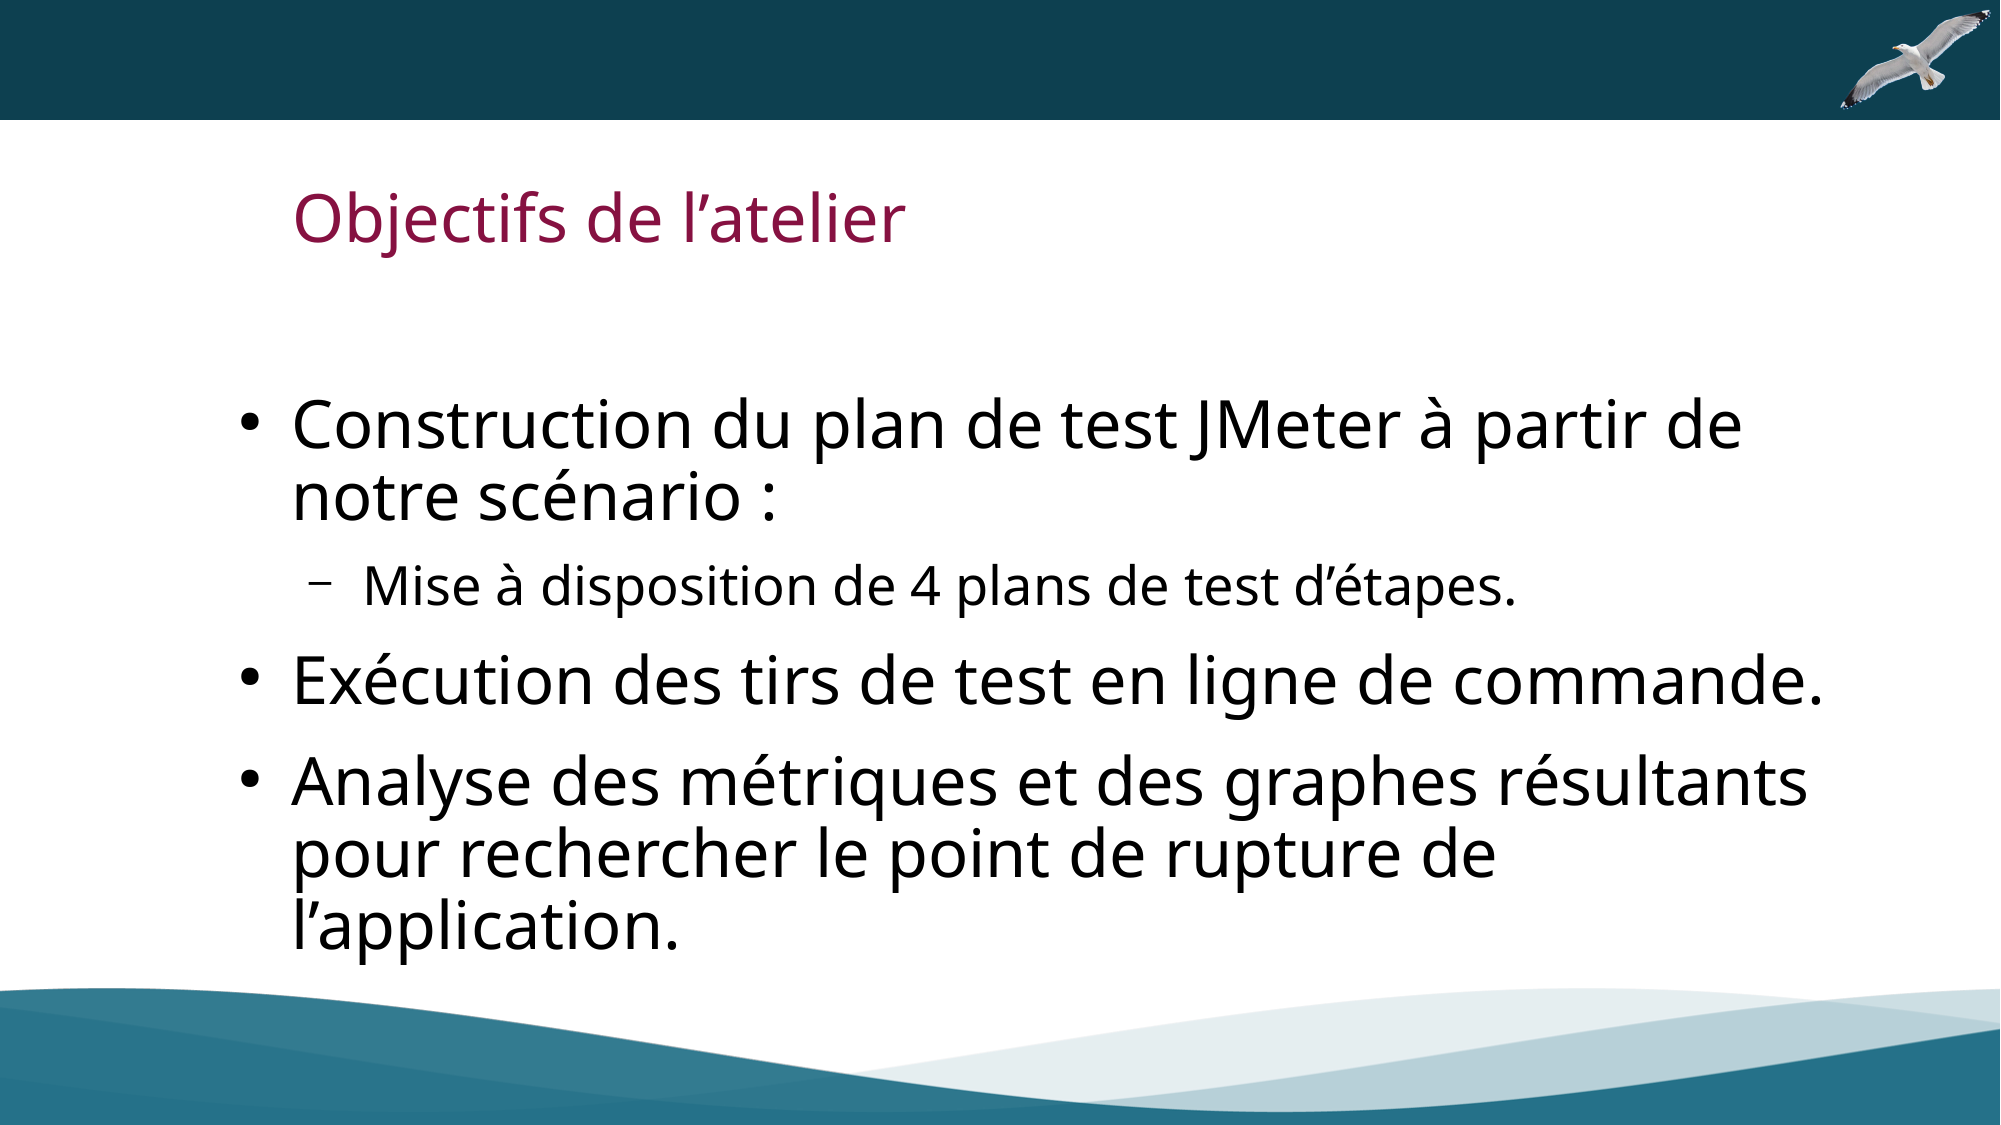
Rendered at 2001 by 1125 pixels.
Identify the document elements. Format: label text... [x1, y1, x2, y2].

picture [0, 974, 2000, 1125]
picture [1820, 0, 2000, 120]
list Objectifs de l’atelier [206, 177, 1678, 309]
list Construction du plan de test JMeter à partir de notre scénario : Mise à disposition de 4 plans de test d’étapes. Exécution des tirs de test en ligne de commande. Analyse des métriques et des graphes résultants pour rechercher le point de rupture de l’application. [205, 383, 1855, 865]
